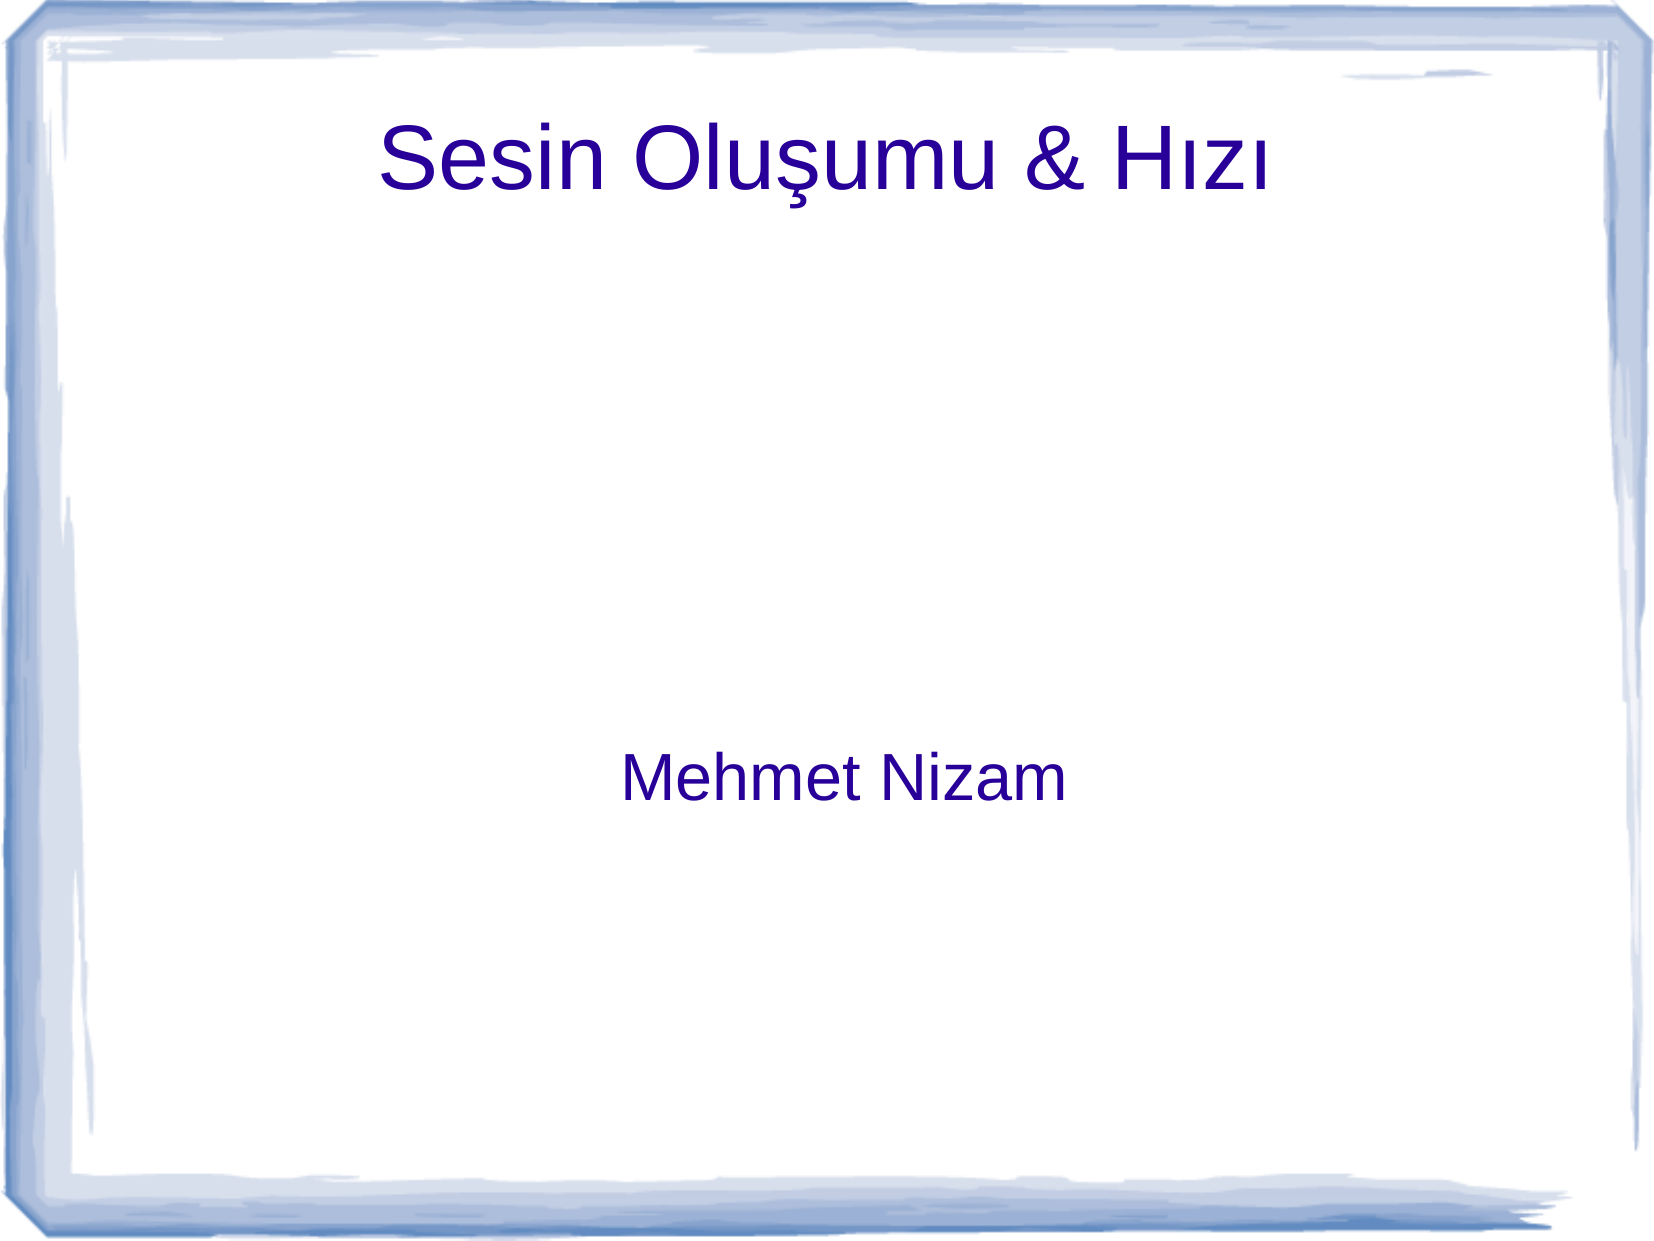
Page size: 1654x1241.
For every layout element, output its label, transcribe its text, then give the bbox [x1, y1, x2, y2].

subtitle Mehmet Nizam [118, 324, 1571, 1004]
title Sesin Oluşumu & Hızı [82, 49, 1571, 257]
